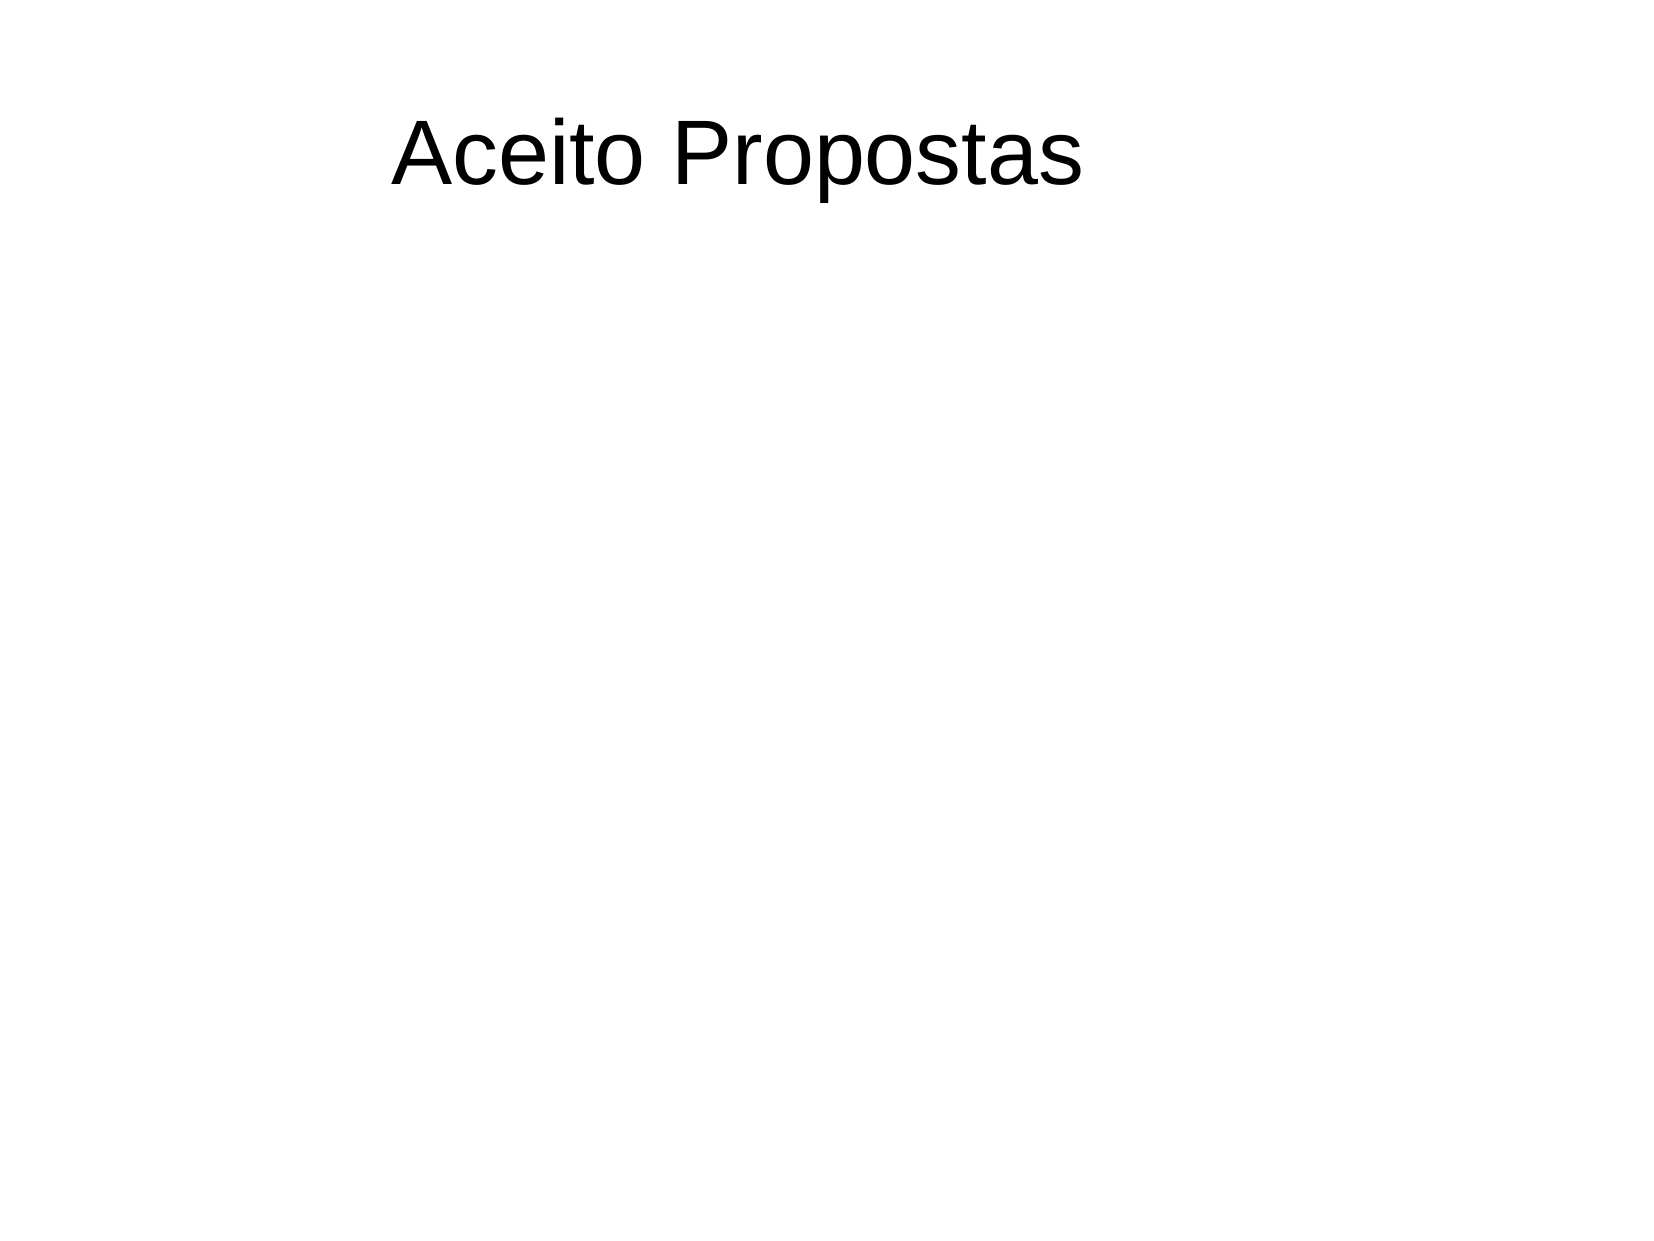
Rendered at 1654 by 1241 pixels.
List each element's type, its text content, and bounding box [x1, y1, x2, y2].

title Aceito Propostas [59, 49, 1418, 257]
